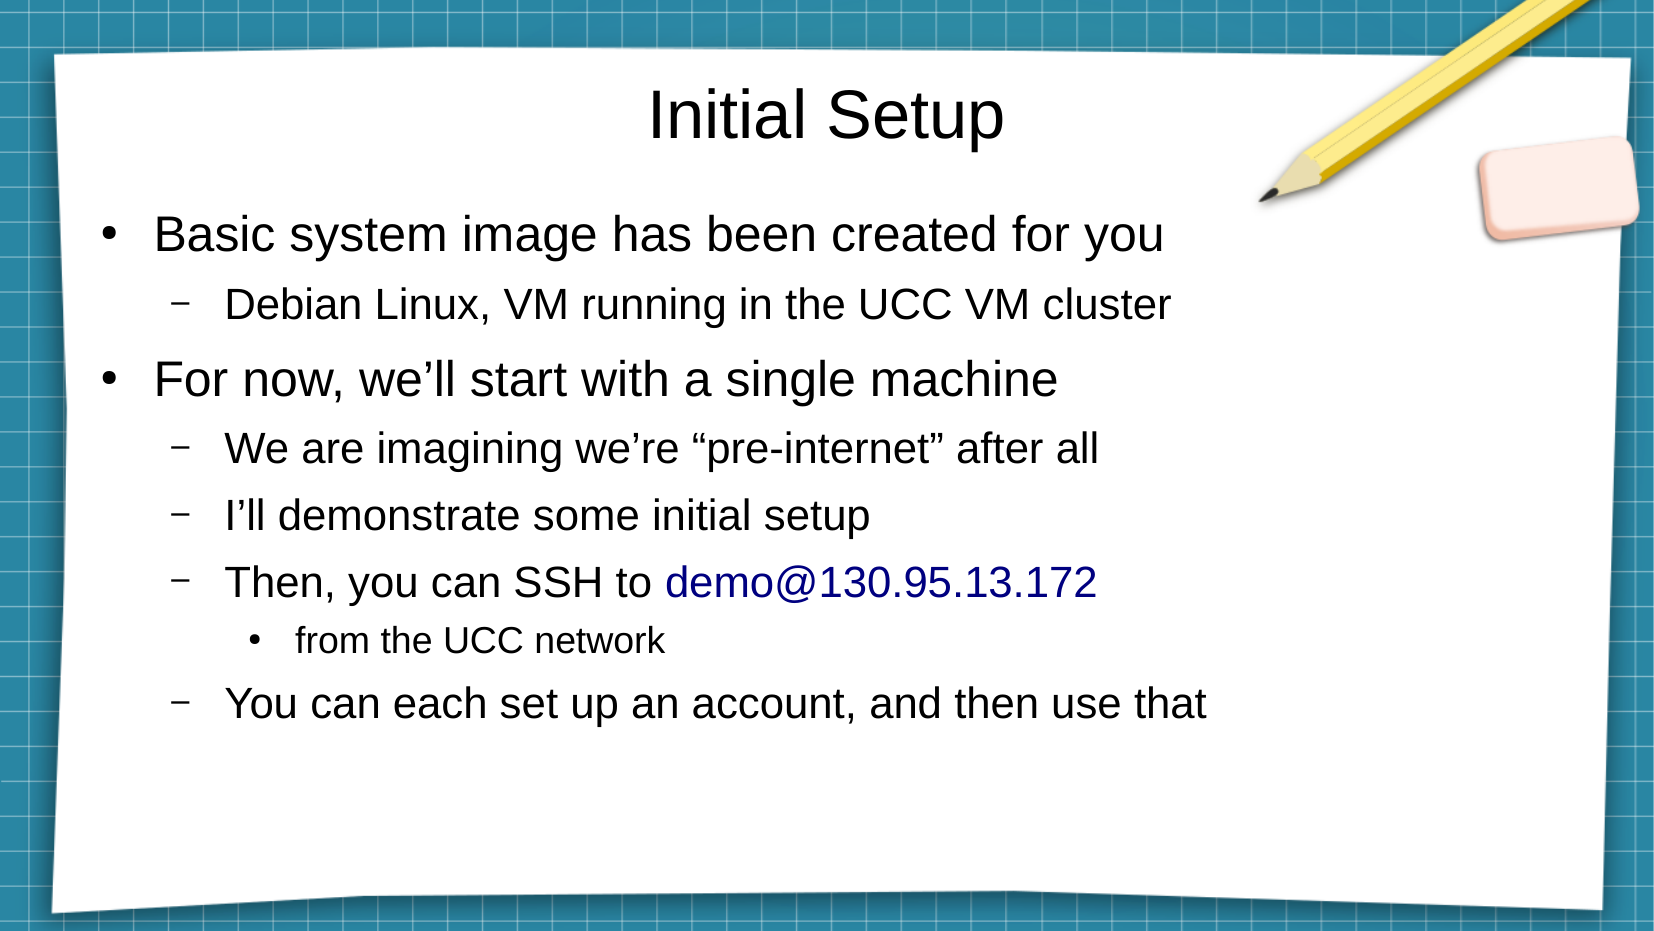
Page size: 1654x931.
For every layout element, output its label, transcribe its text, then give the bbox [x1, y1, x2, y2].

picture [0, 0, 1654, 931]
list Basic system image has been created for you Debian Linux, VM running in the UCC VM cluster For now, we’ll start with a single machine We are imagining we’re “pre-internet” after all I’ll demonstrate some initial setup Then, you can SSH to demo@130.95.13.172 from the UCC network You can each set up an account, and then use that [82, 206, 1571, 747]
title Initial Setup [82, 37, 1571, 193]
